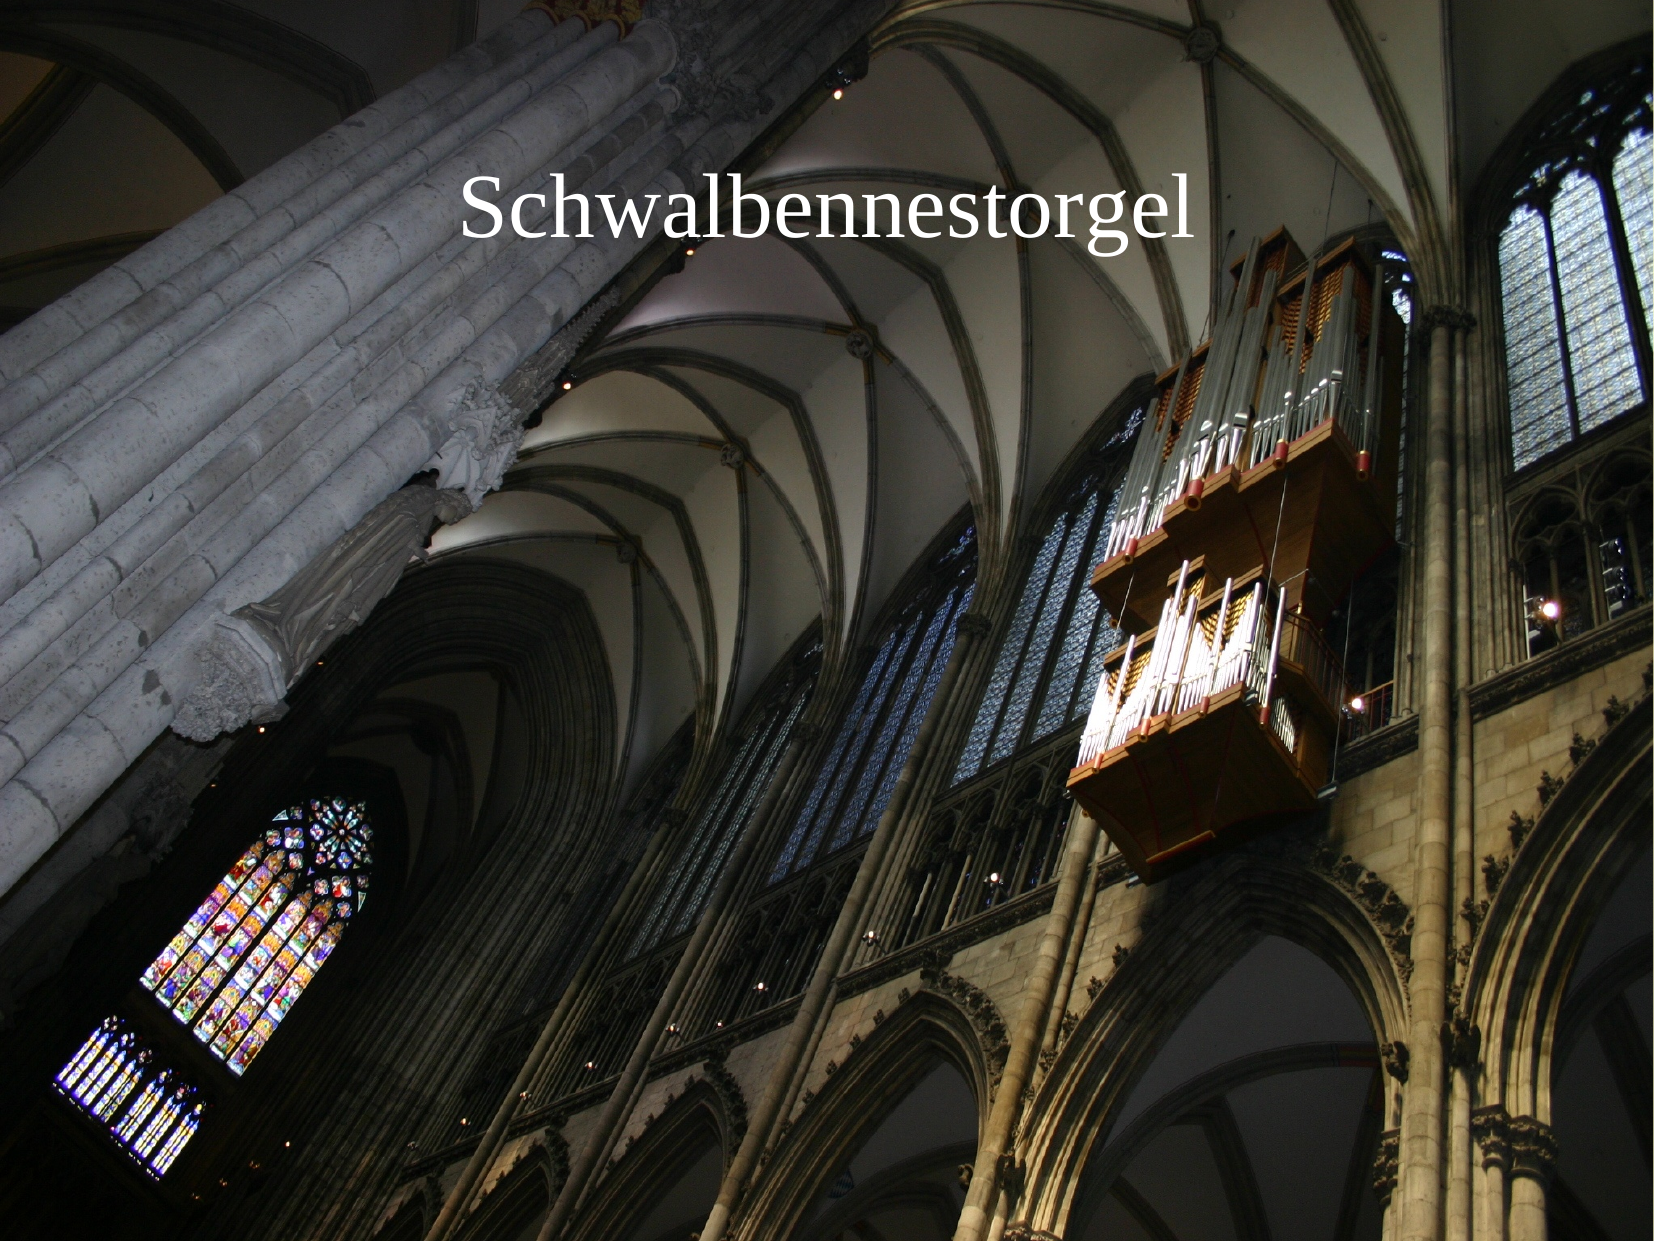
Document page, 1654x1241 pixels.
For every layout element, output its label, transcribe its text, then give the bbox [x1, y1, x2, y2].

title Schwalbennestorgel [121, 110, 1534, 303]
picture [0, 0, 1654, 1241]
